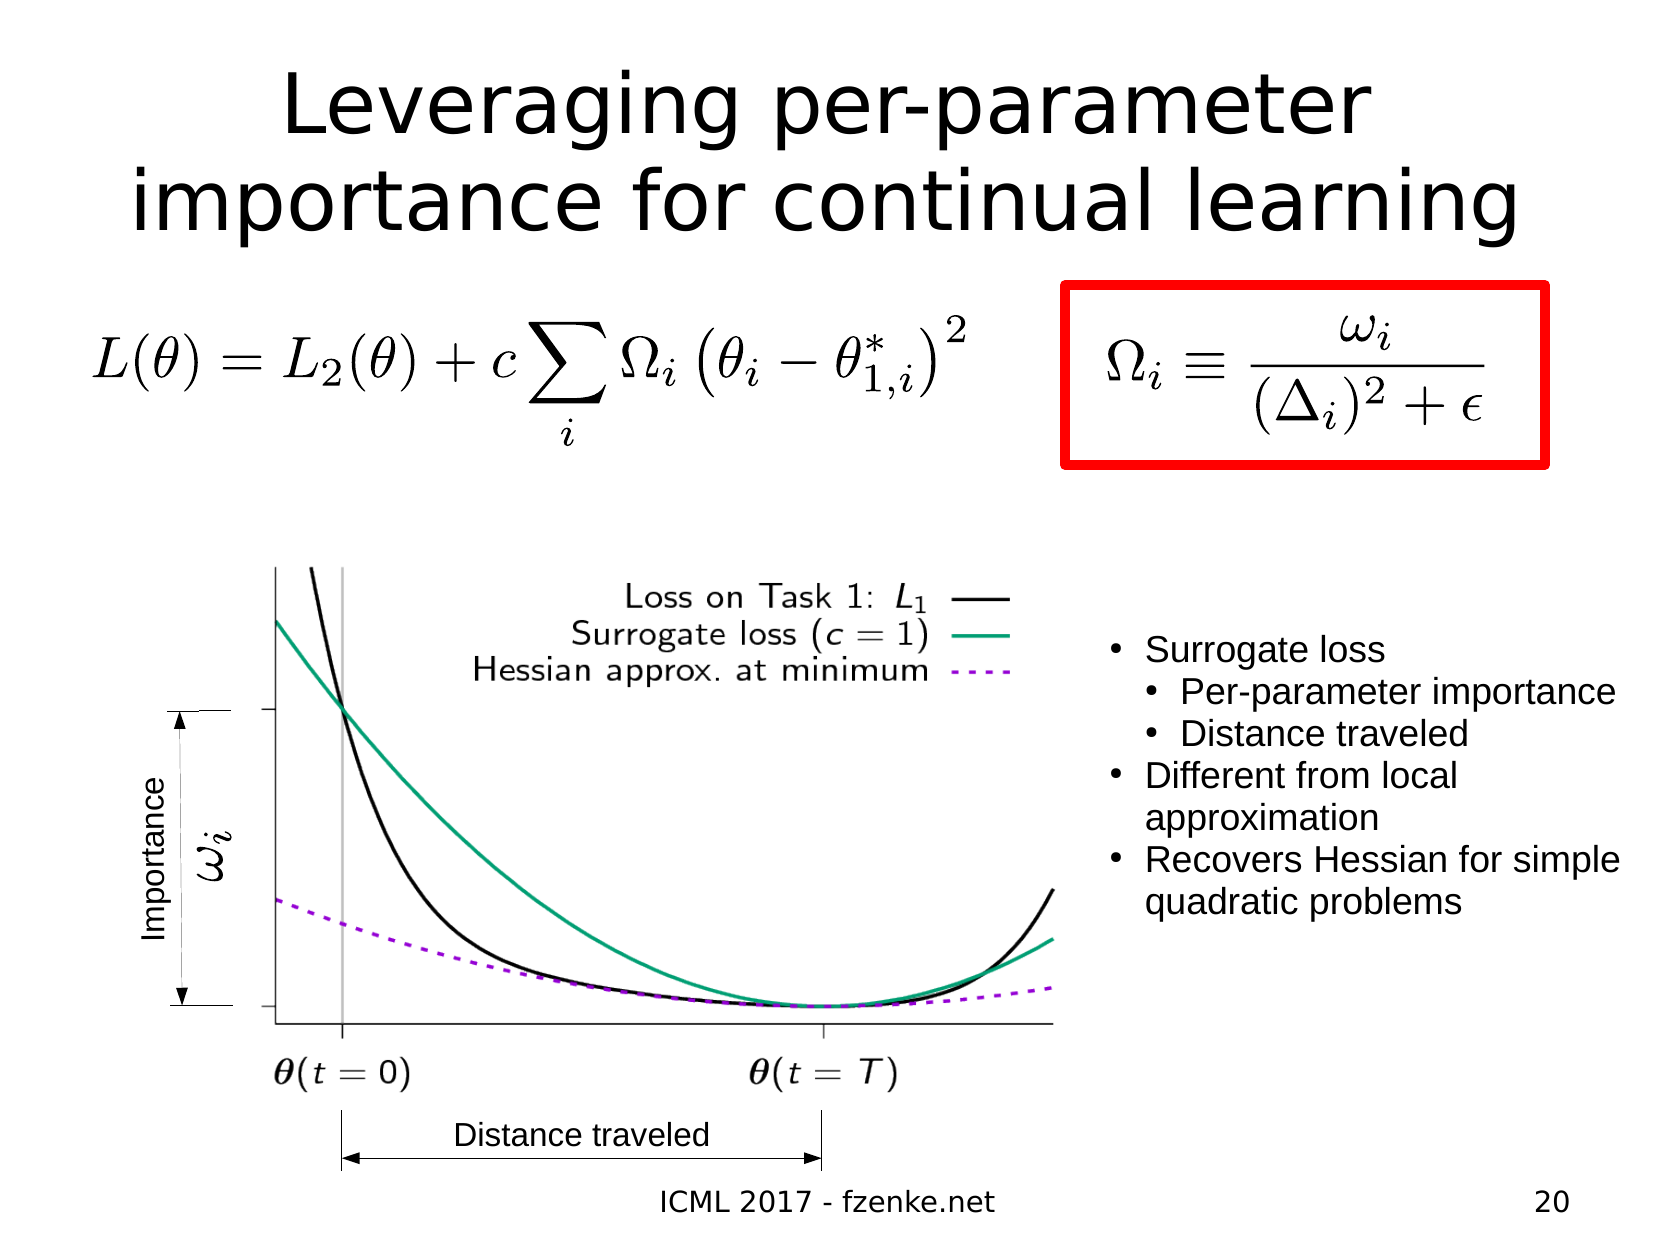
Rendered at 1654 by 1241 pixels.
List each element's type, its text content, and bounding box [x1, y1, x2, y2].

text_box [40, 630, 256, 1096]
text_box [90, 315, 968, 447]
text_box Surrogate loss Per-parameter importance Distance traveled Different from local approximation Recovers Hessian for simple quadratic problems [1119, 620, 1650, 930]
text_box [1105, 315, 1485, 435]
title Leveraging per-parameter importance for continual learning [82, 45, 1571, 260]
picture [40, 523, 1119, 1111]
